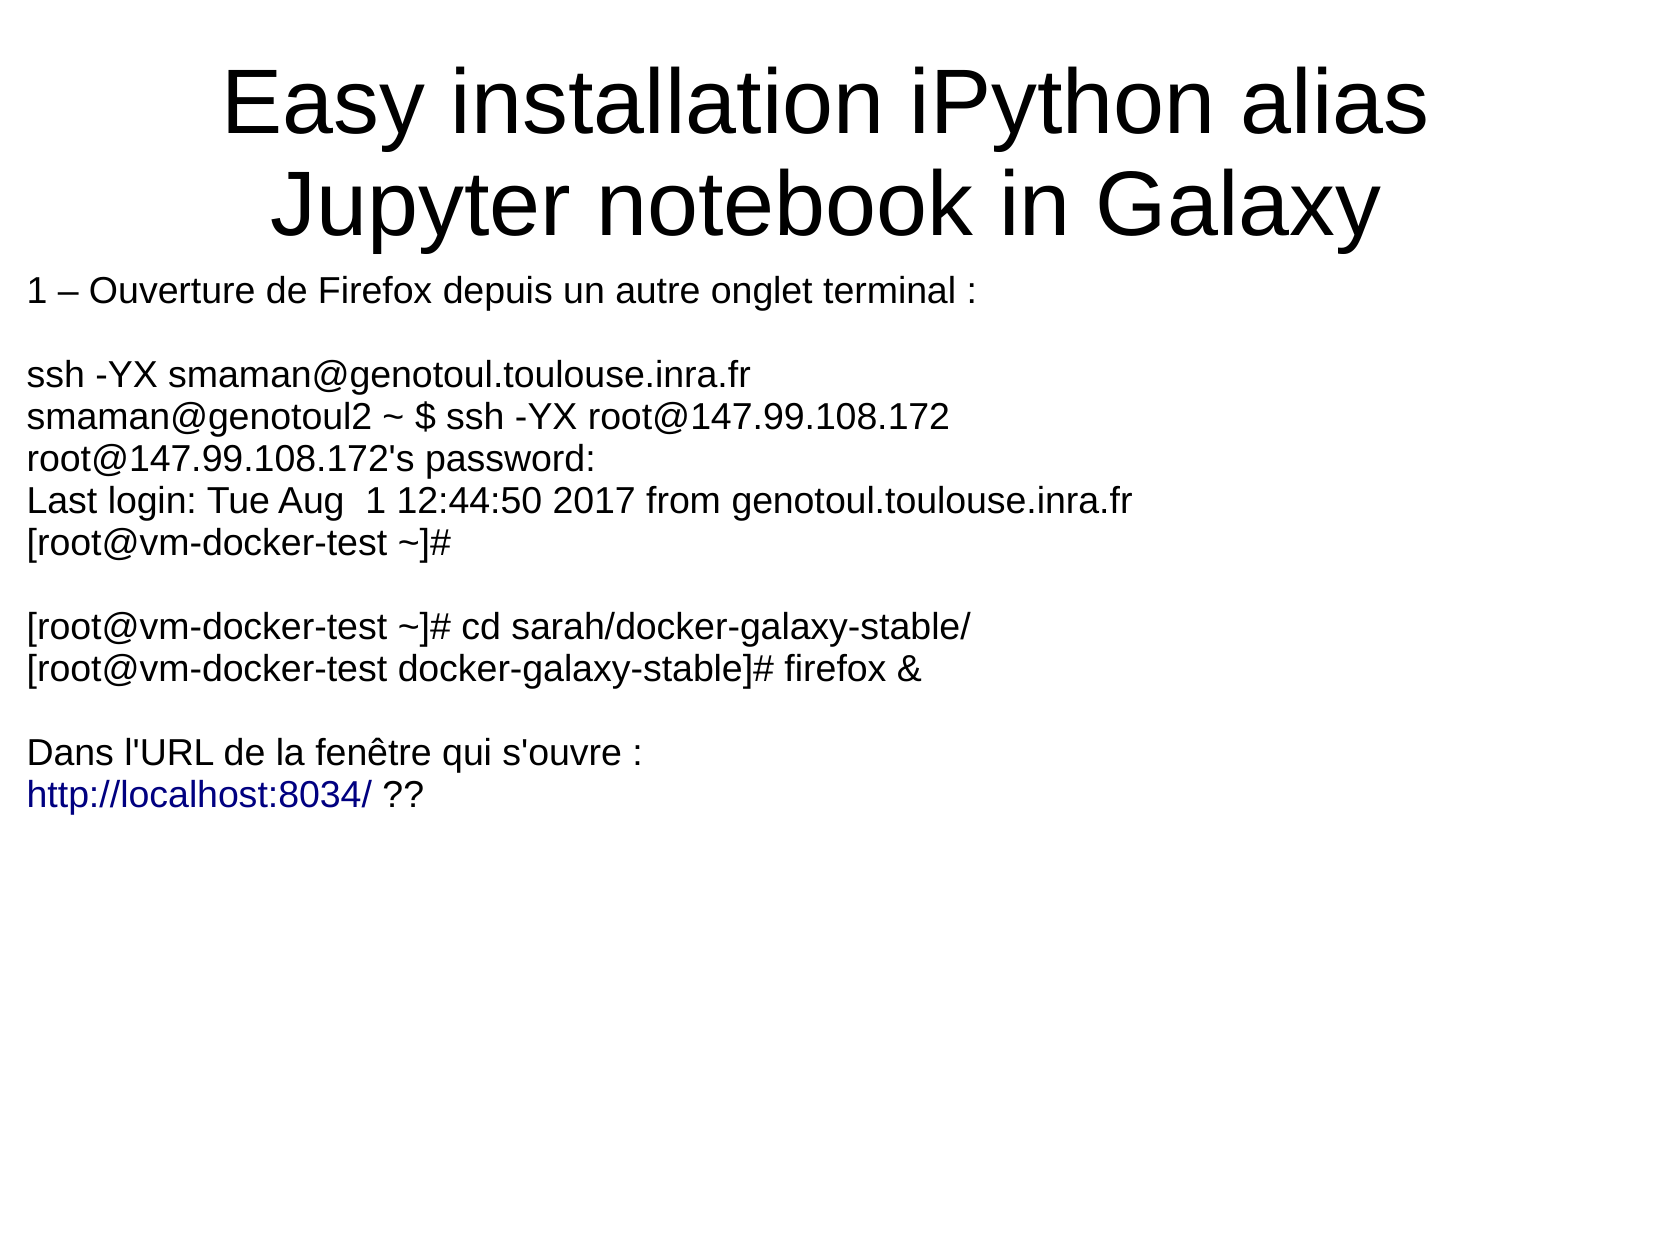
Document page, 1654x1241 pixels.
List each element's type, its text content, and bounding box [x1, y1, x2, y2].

title Easy installation iPython alias Jupyter notebook in Galaxy [82, 49, 1571, 257]
text_box 1 – Ouverture de Firefox depuis un autre onglet terminal : ssh -YX smaman@genotoul.toulouse.inra.fr smaman@genotoul2 ~ $ ssh -YX root@147.99.108.172 root@147.99.108.172's password: Last login: Tue Aug 1 12:44:50 2017 from genotoul.toulouse.inra.fr [root@vm-docker-test ~]# [root@vm-docker-test ~]# cd sarah/docker-galaxy-stable/ [root@vm-docker-test docker-galaxy-stable]# firefox & Dans l'URL de la fenêtre qui s'ouvre : http://localhost:8034/ ?? [11, 262, 1149, 949]
